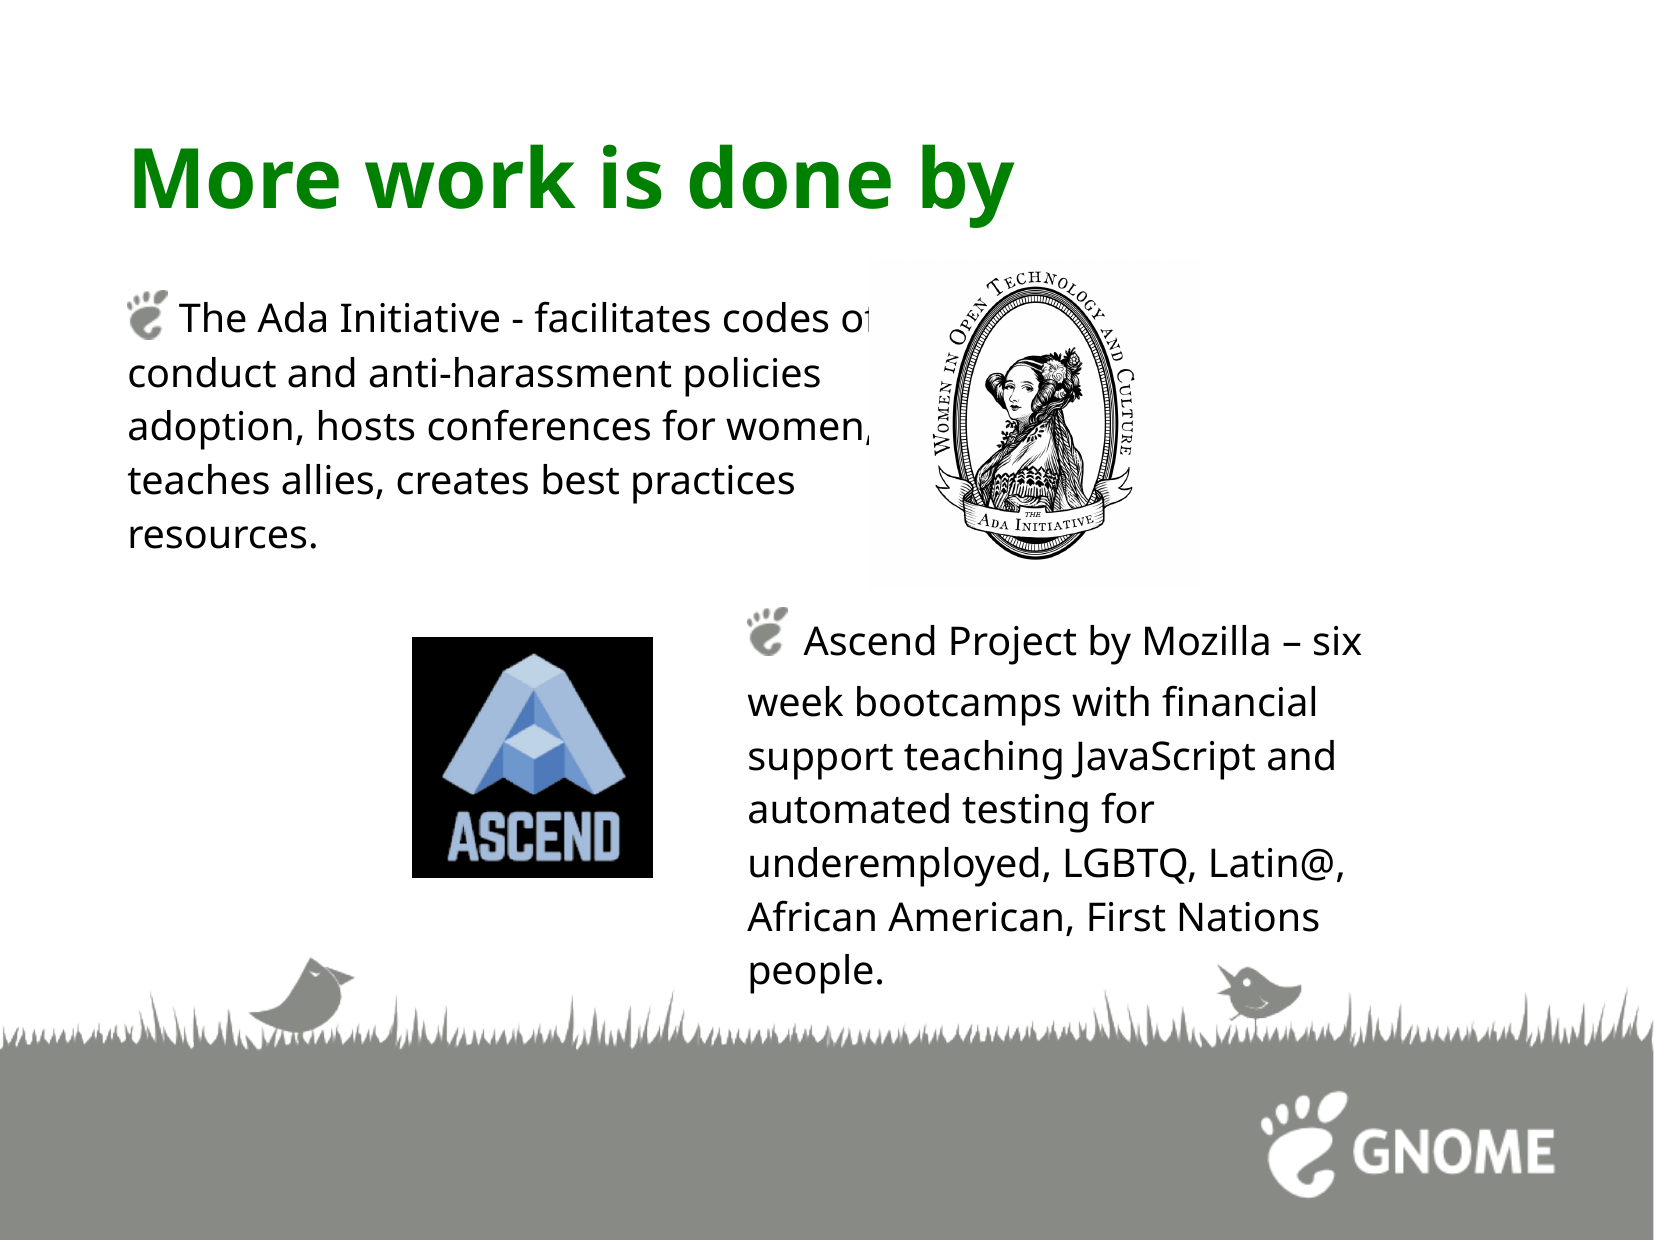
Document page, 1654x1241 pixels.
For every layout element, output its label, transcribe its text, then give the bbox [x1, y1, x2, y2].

picture [0, 0, 1654, 1241]
text_box The Ada Initiative - facilitates codes of conduct and anti-harassment policies adoption, hosts conferences for women, teaches allies, creates best practices resources. [112, 277, 869, 676]
text_box More work is done by [112, 112, 1654, 239]
text_box Ascend Project by Mozilla – six week bootcamps with financial support teaching JavaScript and automated testing for underemployed, LGBTQ, Latin@, African American, First Nations people. [732, 581, 1483, 979]
